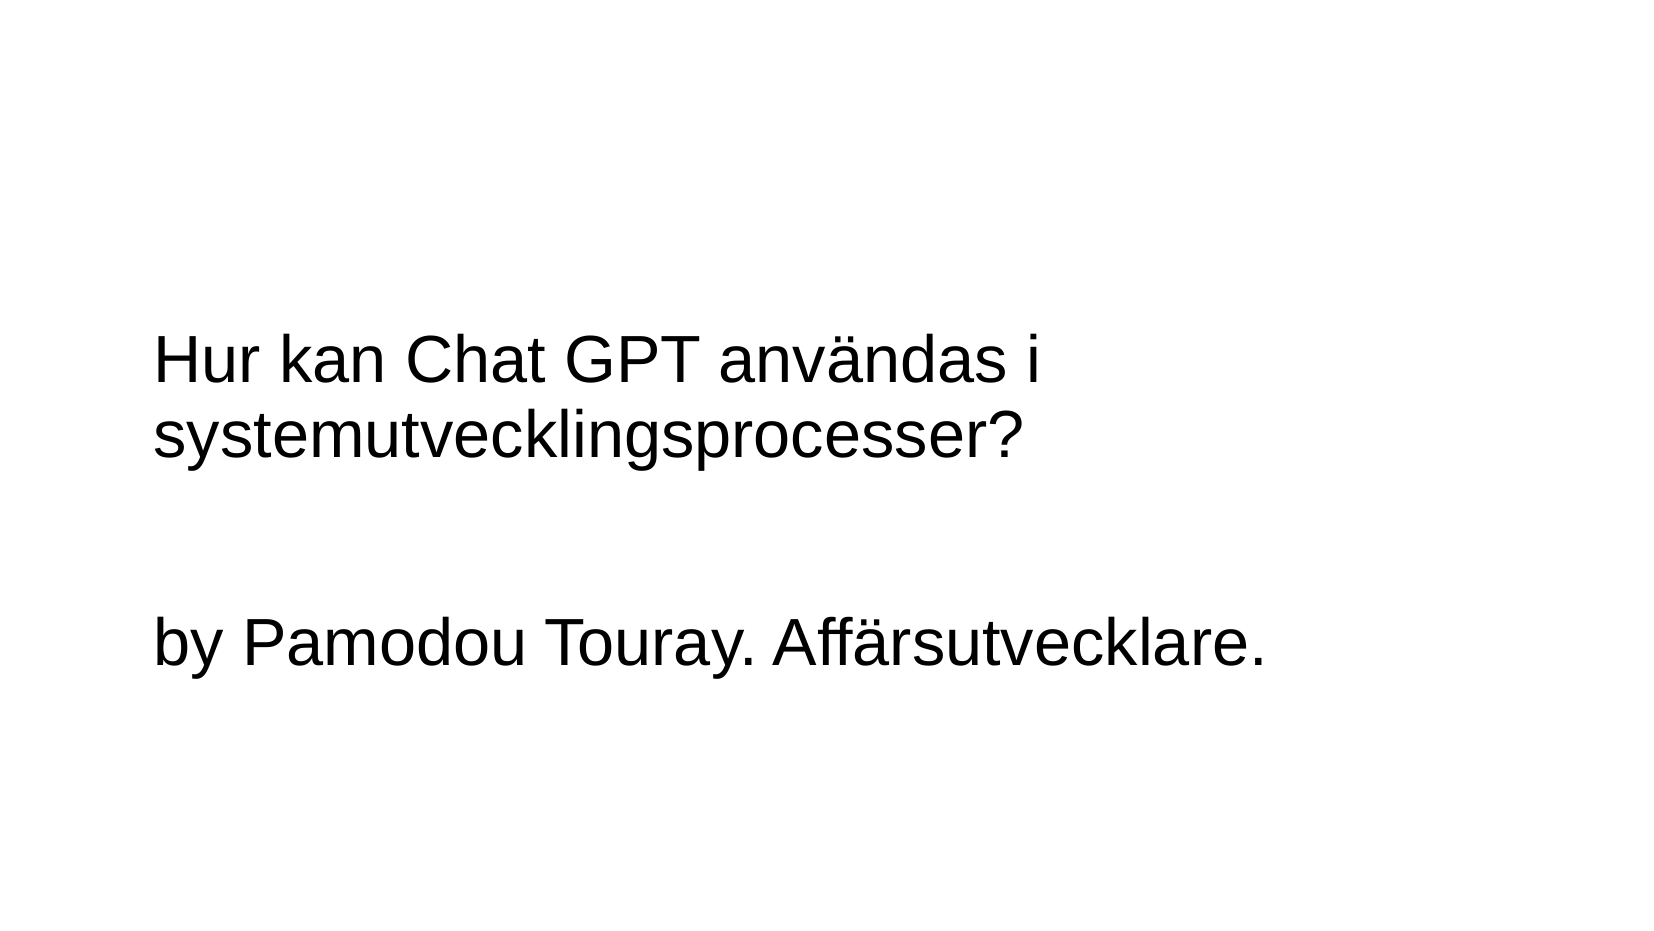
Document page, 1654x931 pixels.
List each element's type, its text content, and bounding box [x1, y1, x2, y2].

list Hur kan Chat GPT användas i systemutvecklingsprocesser? by Pamodou Touray. Affärsutvecklare. [82, 217, 1571, 758]
